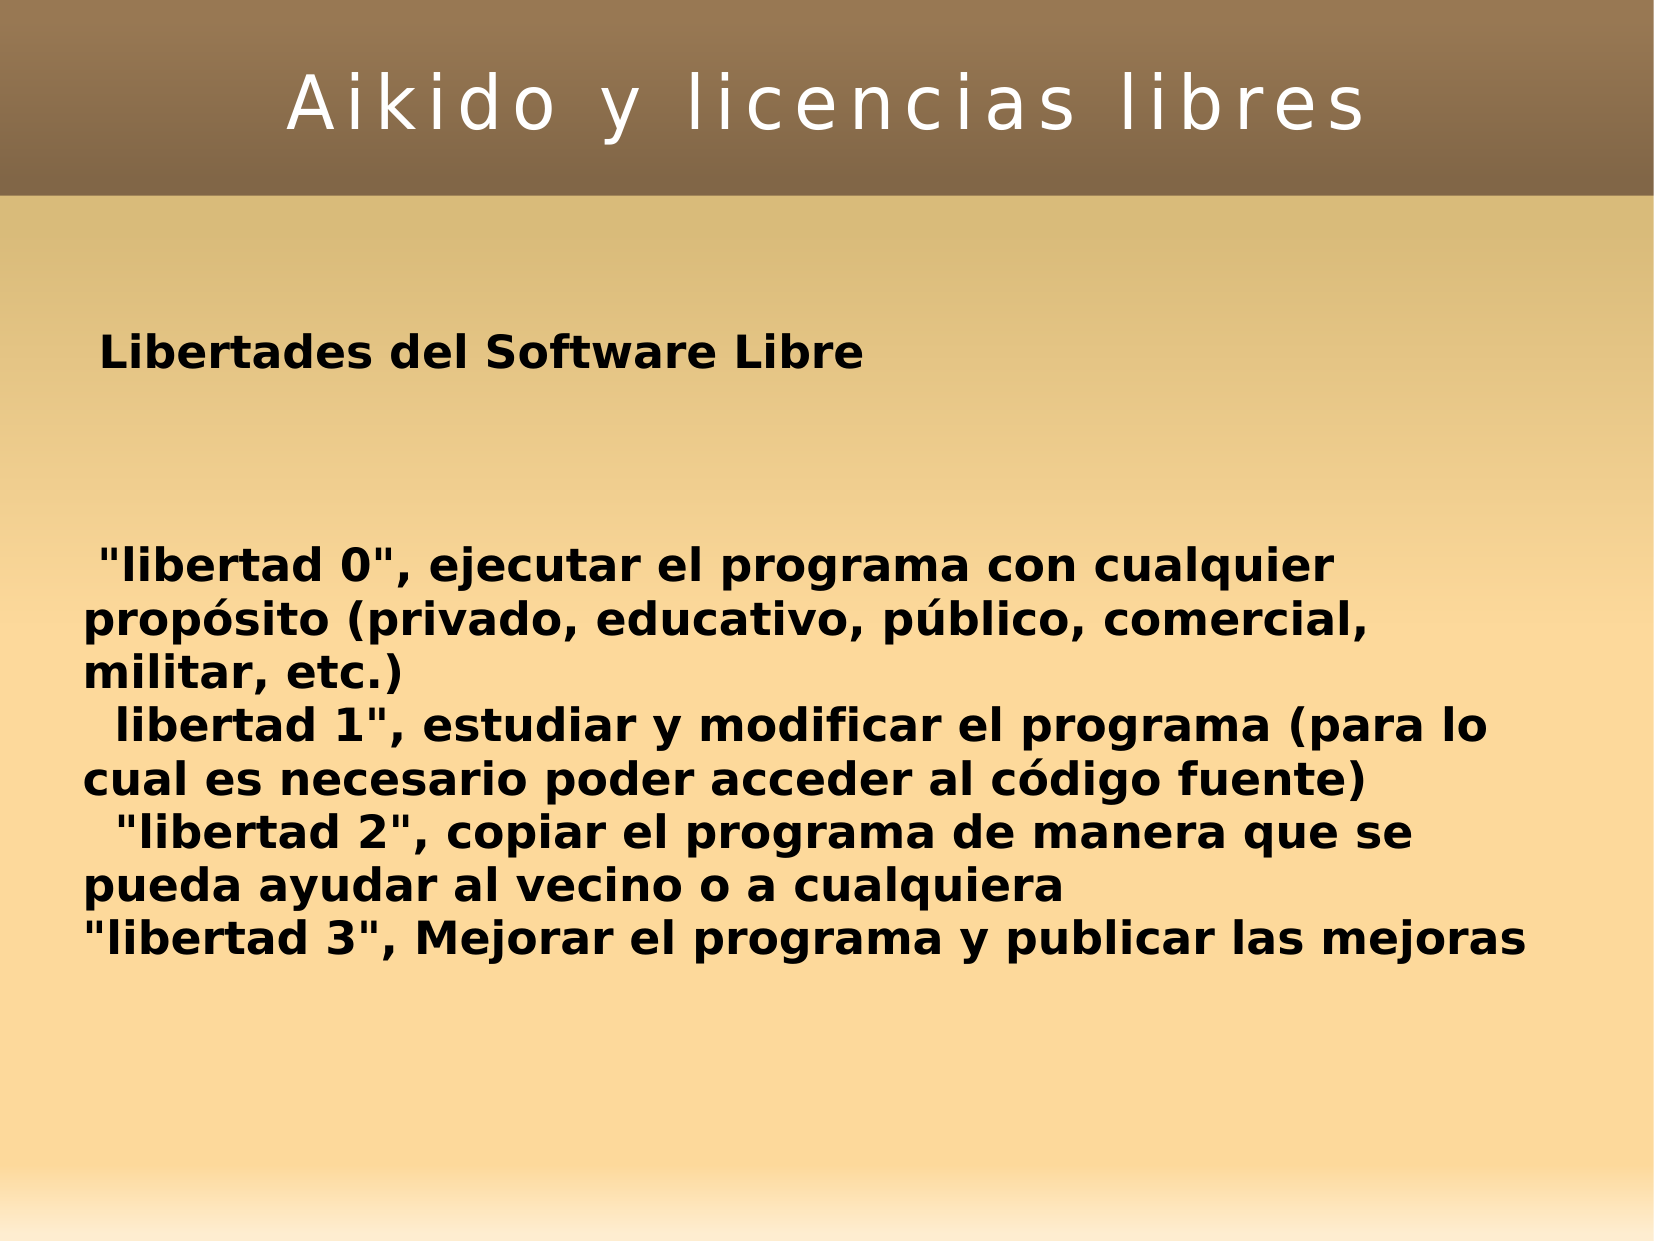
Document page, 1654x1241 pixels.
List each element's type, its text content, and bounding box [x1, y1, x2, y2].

picture [0, 0, 1654, 1241]
subtitle Libertades del Software Libre "libertad 0", ejecutar el programa con cualquier propósito (privado, educativo, público, comercial, militar, etc.) libertad 1", estudiar y modificar el programa (para lo cual es necesario poder acceder al código fuente) "libertad 2", copiar el programa de manera que se pueda ayudar al vecino o a cualquiera "libertad 3", Mejorar el programa y publicar las mejoras [82, 297, 1571, 1102]
title Aikido y licencias libres [59, 29, 1595, 178]
